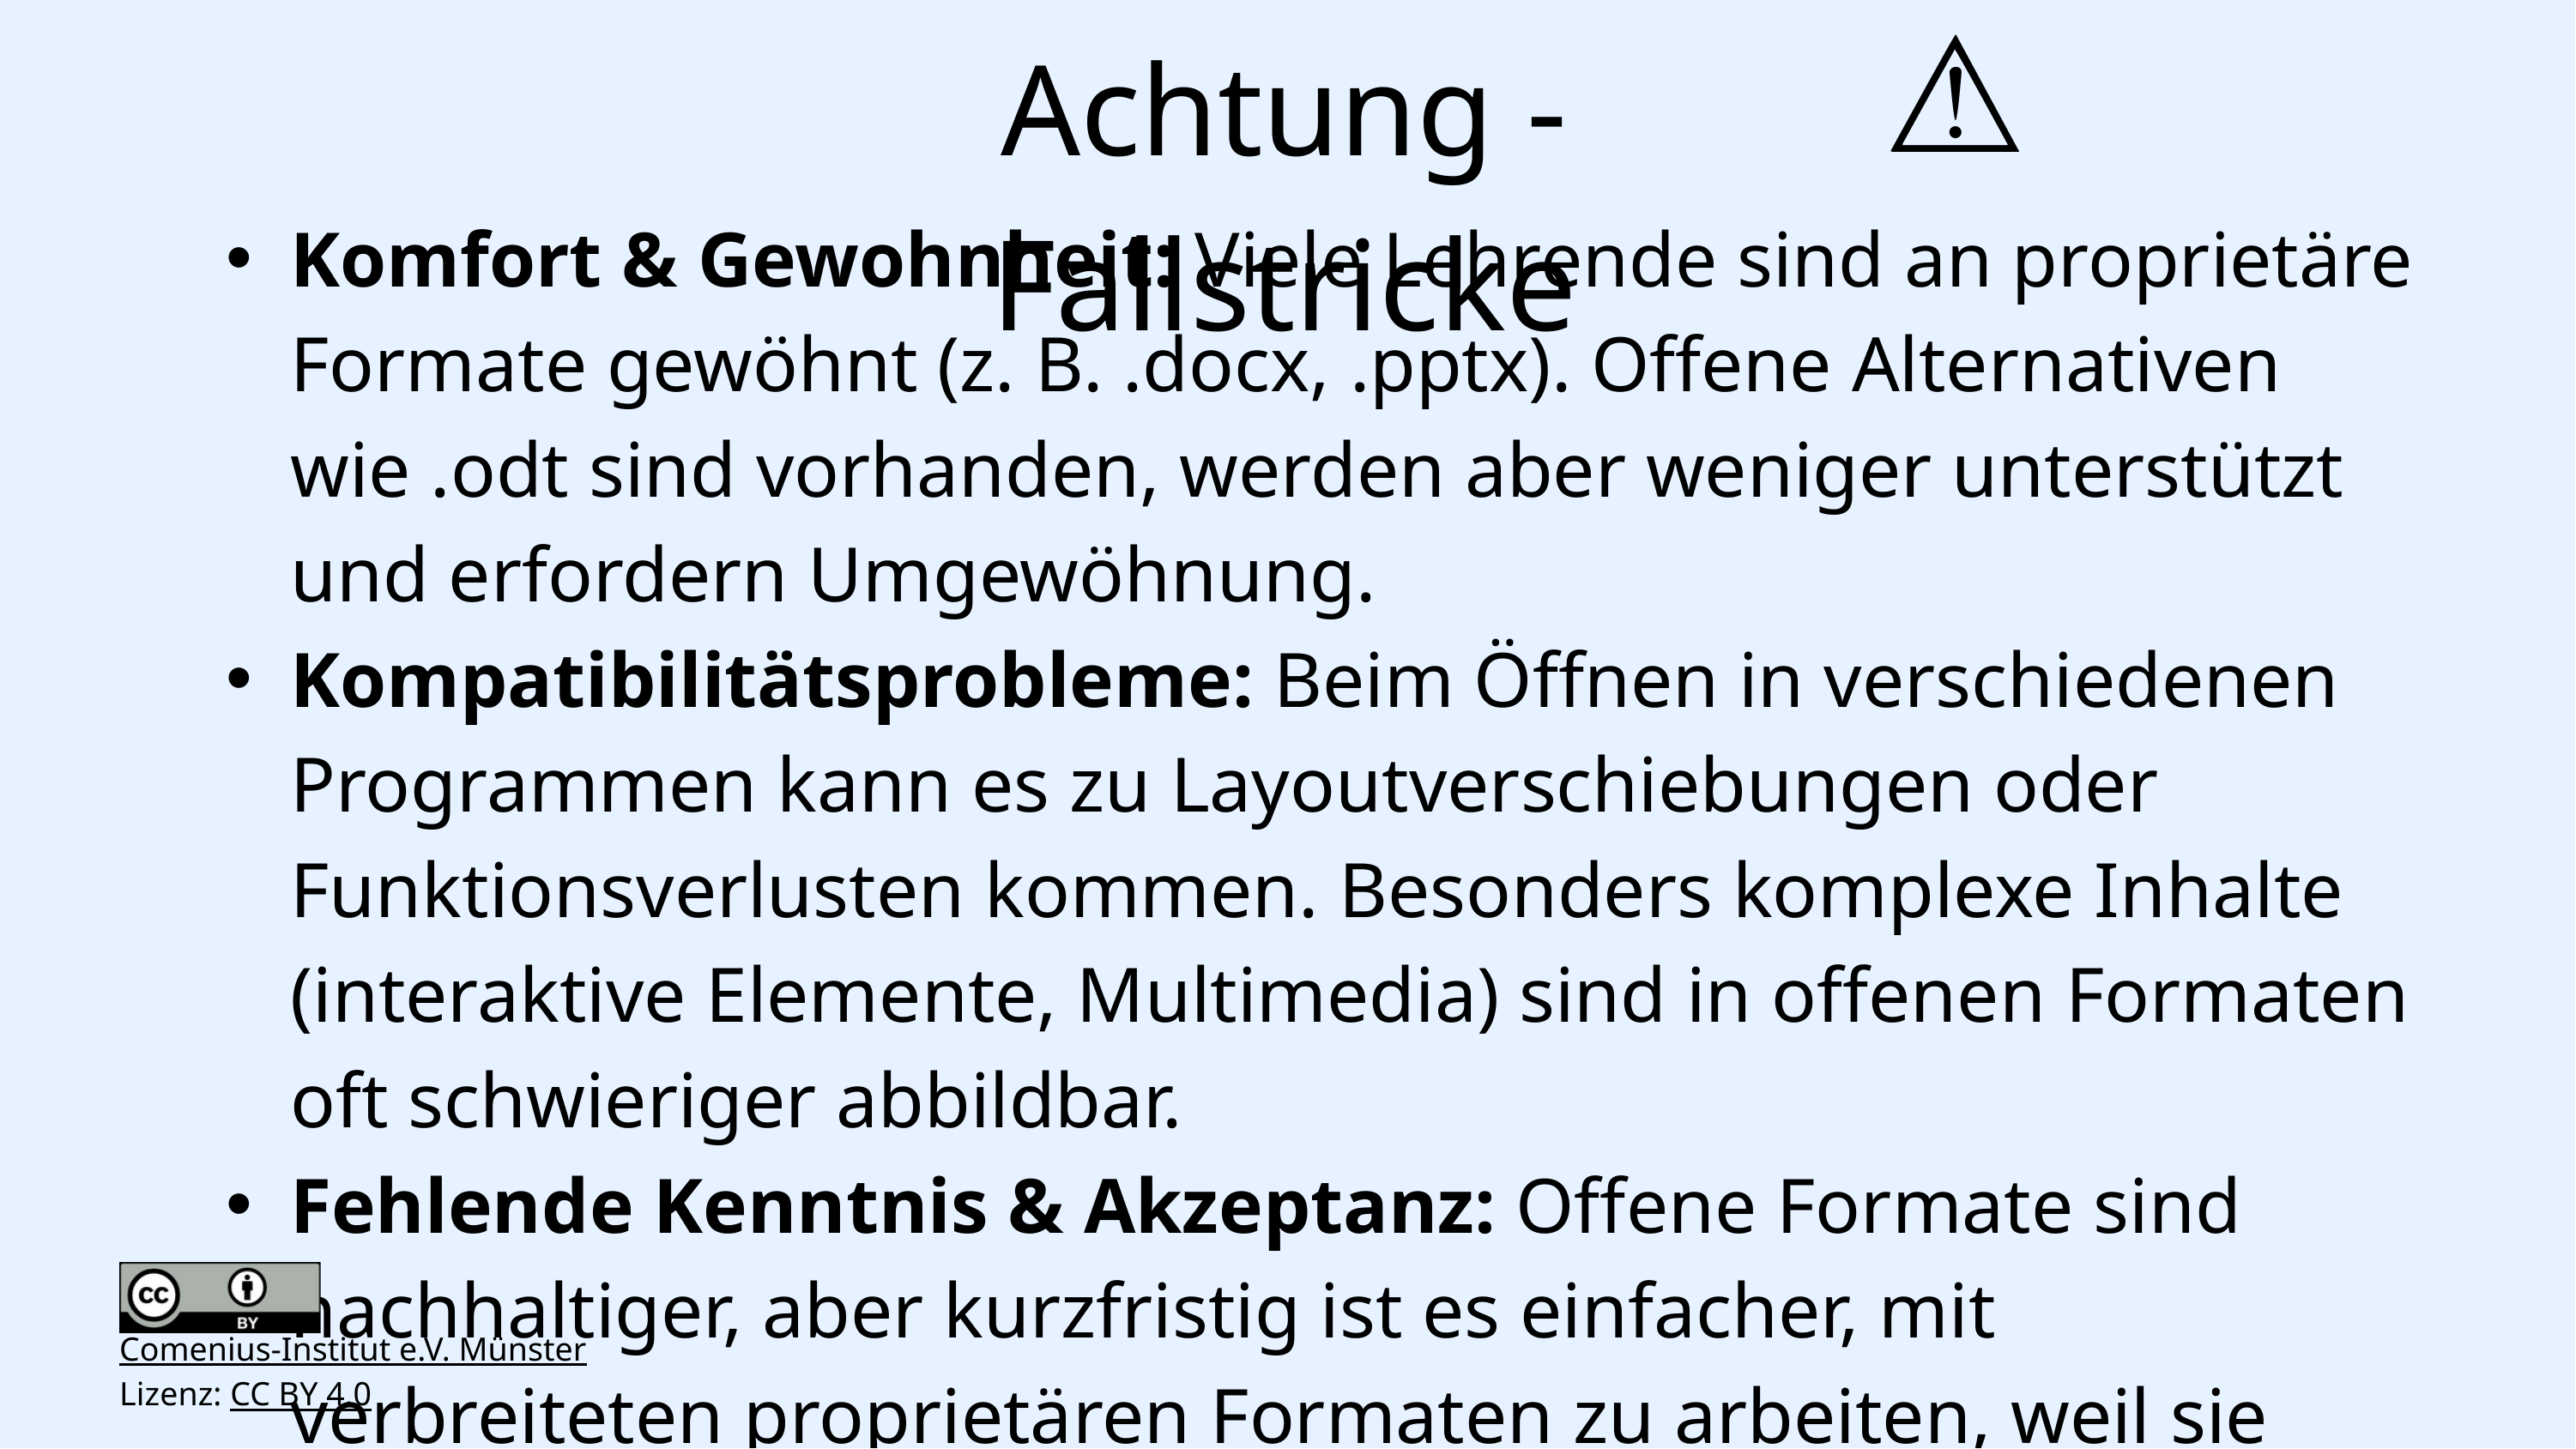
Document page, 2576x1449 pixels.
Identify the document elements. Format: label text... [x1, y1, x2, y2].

text_box Komfort & Gewohnheit: Viele Lehrende sind an proprietäre Formate gewöhnt (z. B. .docx, .pptx). Offene Alternativen wie .odt sind vorhanden, werden aber weniger unterstützt und erfordern Umgewöhnung. Kompatibilitätsprobleme: Beim Öffnen in verschiedenen Programmen kann es zu Layoutverschiebungen oder Funktionsverlusten kommen. Besonders komplexe Inhalte (interaktive Elemente, Multimedia) sind in offenen Formaten oft schwieriger abbildbar. Fehlende Kenntnis & Akzeptanz: Offene Formate sind nachhaltiger, aber kurzfristig ist es einfacher, mit verbreiteten proprietären Formaten zu arbeiten, weil sie “reibungslos” funktionieren. [162, 196, 2449, 1240]
text_box Comenius-Institut e.V. Münster Lizenz: CC BY 4.0 [119, 1327, 1378, 1416]
text_box ⚠️ [1844, 0, 2066, 177]
text_box Achtung - Fallstricke [778, 5, 1789, 177]
text_box [119, 1262, 321, 1327]
